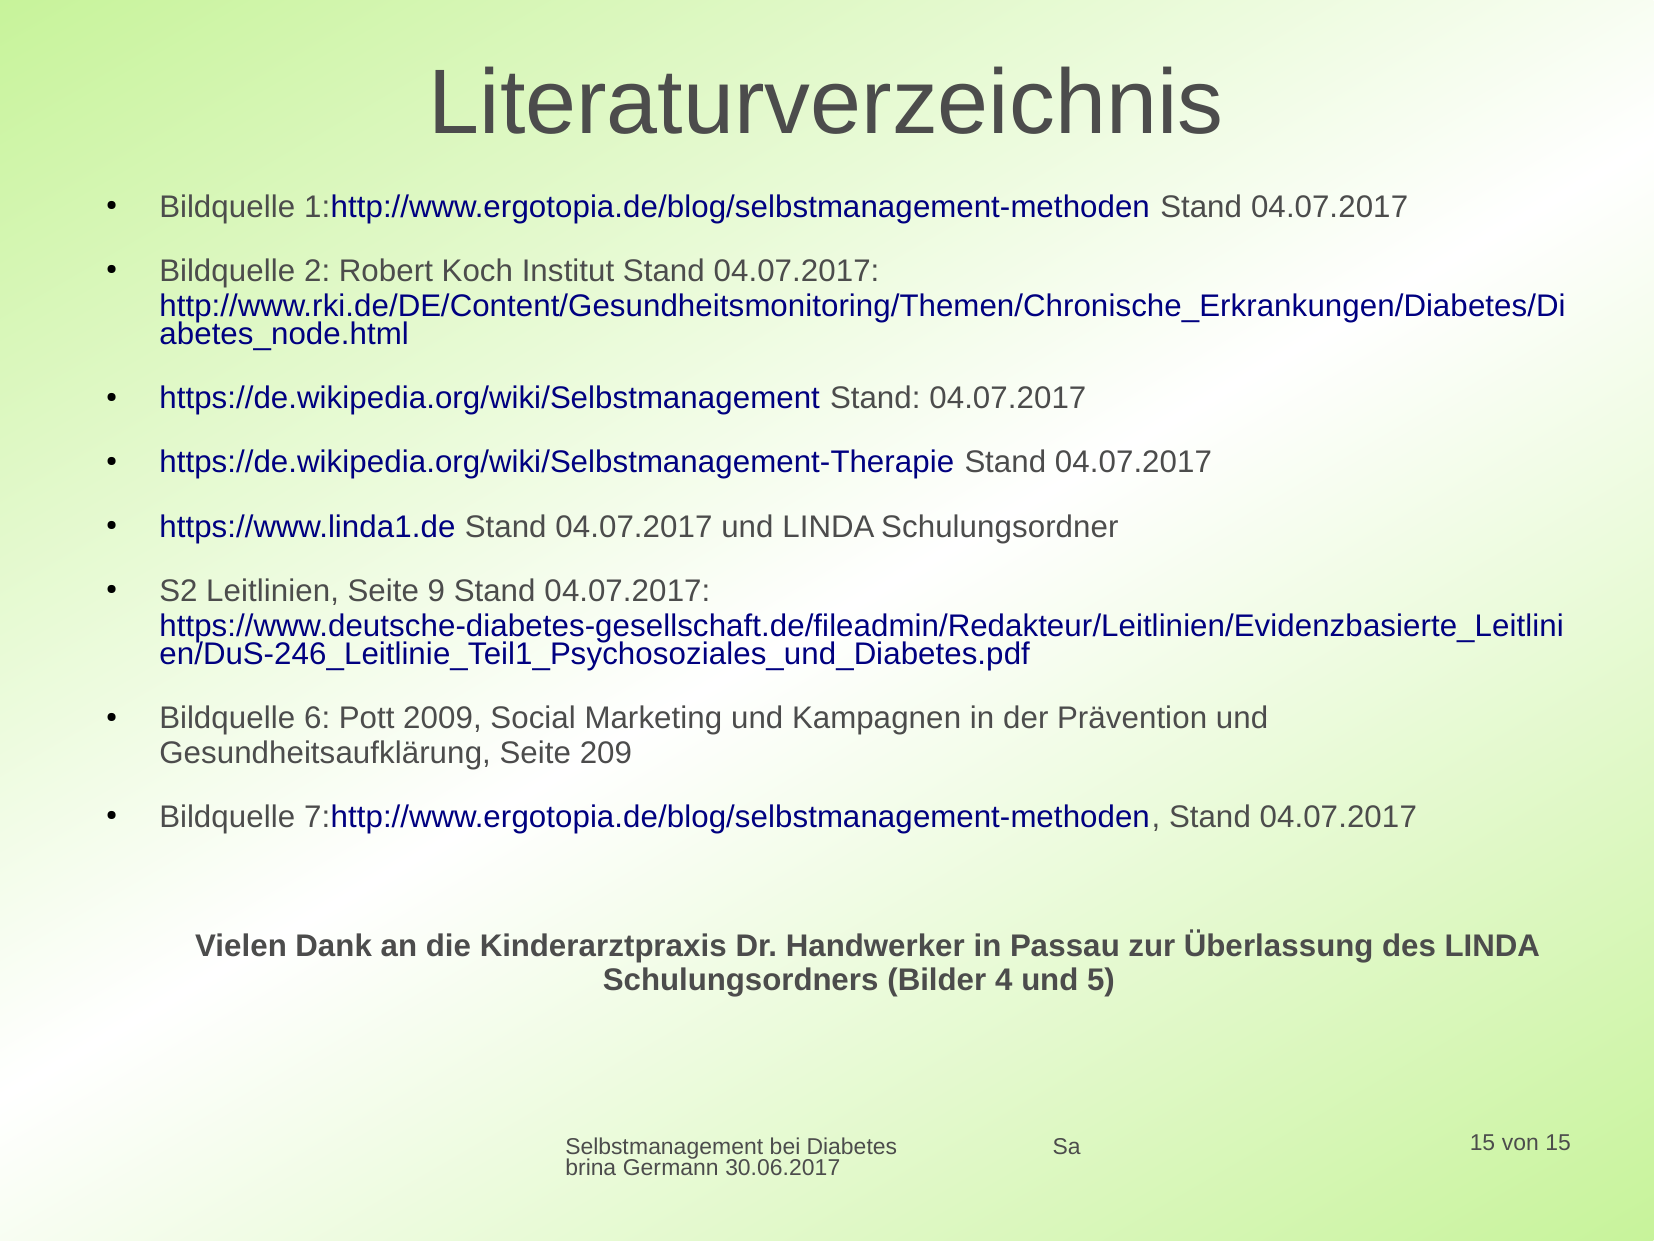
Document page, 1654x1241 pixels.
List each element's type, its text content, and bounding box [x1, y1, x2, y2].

title Literaturverzeichnis [82, 49, 1571, 154]
list Bildquelle 1:http://www.ergotopia.de/blog/selbstmanagement-methoden Stand 04.07.2017 Bildquelle 2: Robert Koch Institut Stand 04.07.2017: http://www.rki.de/DE/Content/Gesundheitsmonitoring/Themen/Chronische_Erkrankungen/Diabetes/Diabetes_node.html https://de.wikipedia.org/wiki/Selbstmanagement Stand: 04.07.2017 https://de.wikipedia.org/wiki/Selbstmanagement-Therapie Stand 04.07.2017 https://www.linda1.de Stand 04.07.2017 und LINDA Schulungsordner S2 Leitlinien, Seite 9 Stand 04.07.2017: https://www.deutsche-diabetes-gesellschaft.de/fileadmin/Redakteur/Leitlinien/Evidenzbasierte_Leitlinien/DuS-246_Leitlinie_Teil1_Psychosoziales_und_Diabetes.pdf Bildquelle 6: Pott 2009, Social Marketing und Kampagnen in der Prävention und Gesundheitsaufklärung, Seite 209 Bildquelle 7:http://www.ergotopia.de/blog/selbstmanagement-methoden, Stand 04.07.2017 Vielen Dank an die Kinderarztpraxis Dr. Handwerker in Passau zur Überlassung des LINDA Schulungsordners (Bilder 4 und 5) [88, 188, 1577, 1241]
